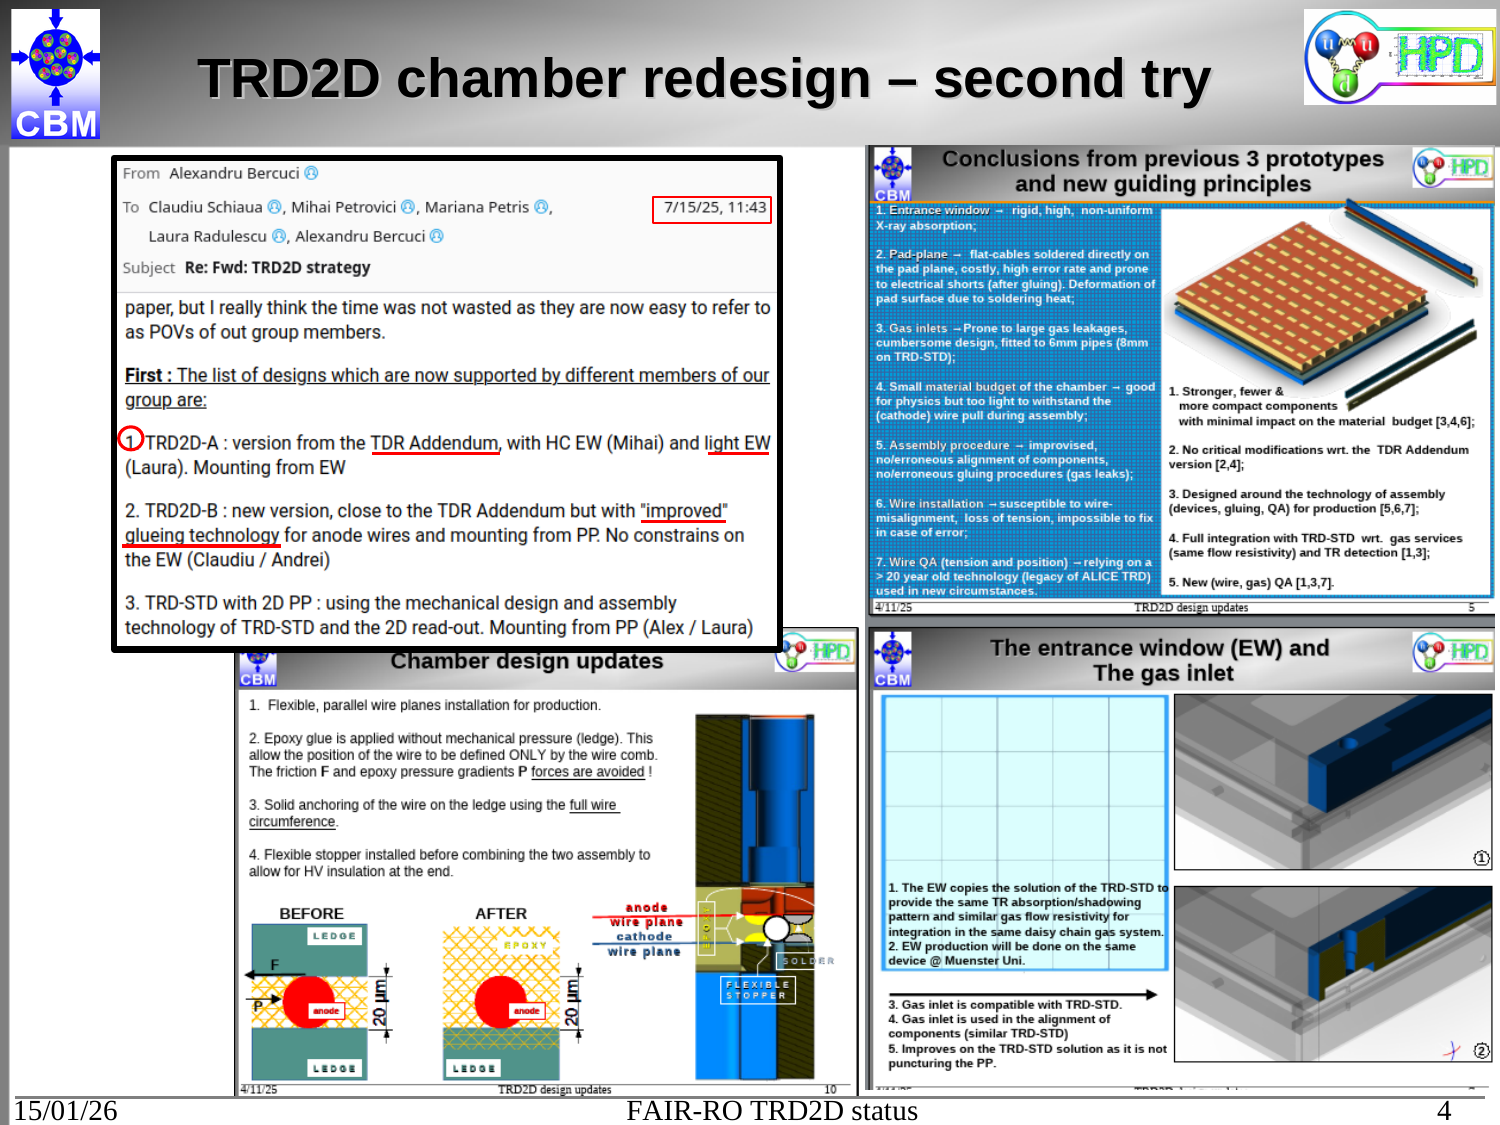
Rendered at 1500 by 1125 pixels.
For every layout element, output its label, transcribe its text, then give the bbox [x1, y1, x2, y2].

title TRD2D chamber redesign – second try [120, 12, 1291, 144]
picture [0, 0, 1500, 1125]
